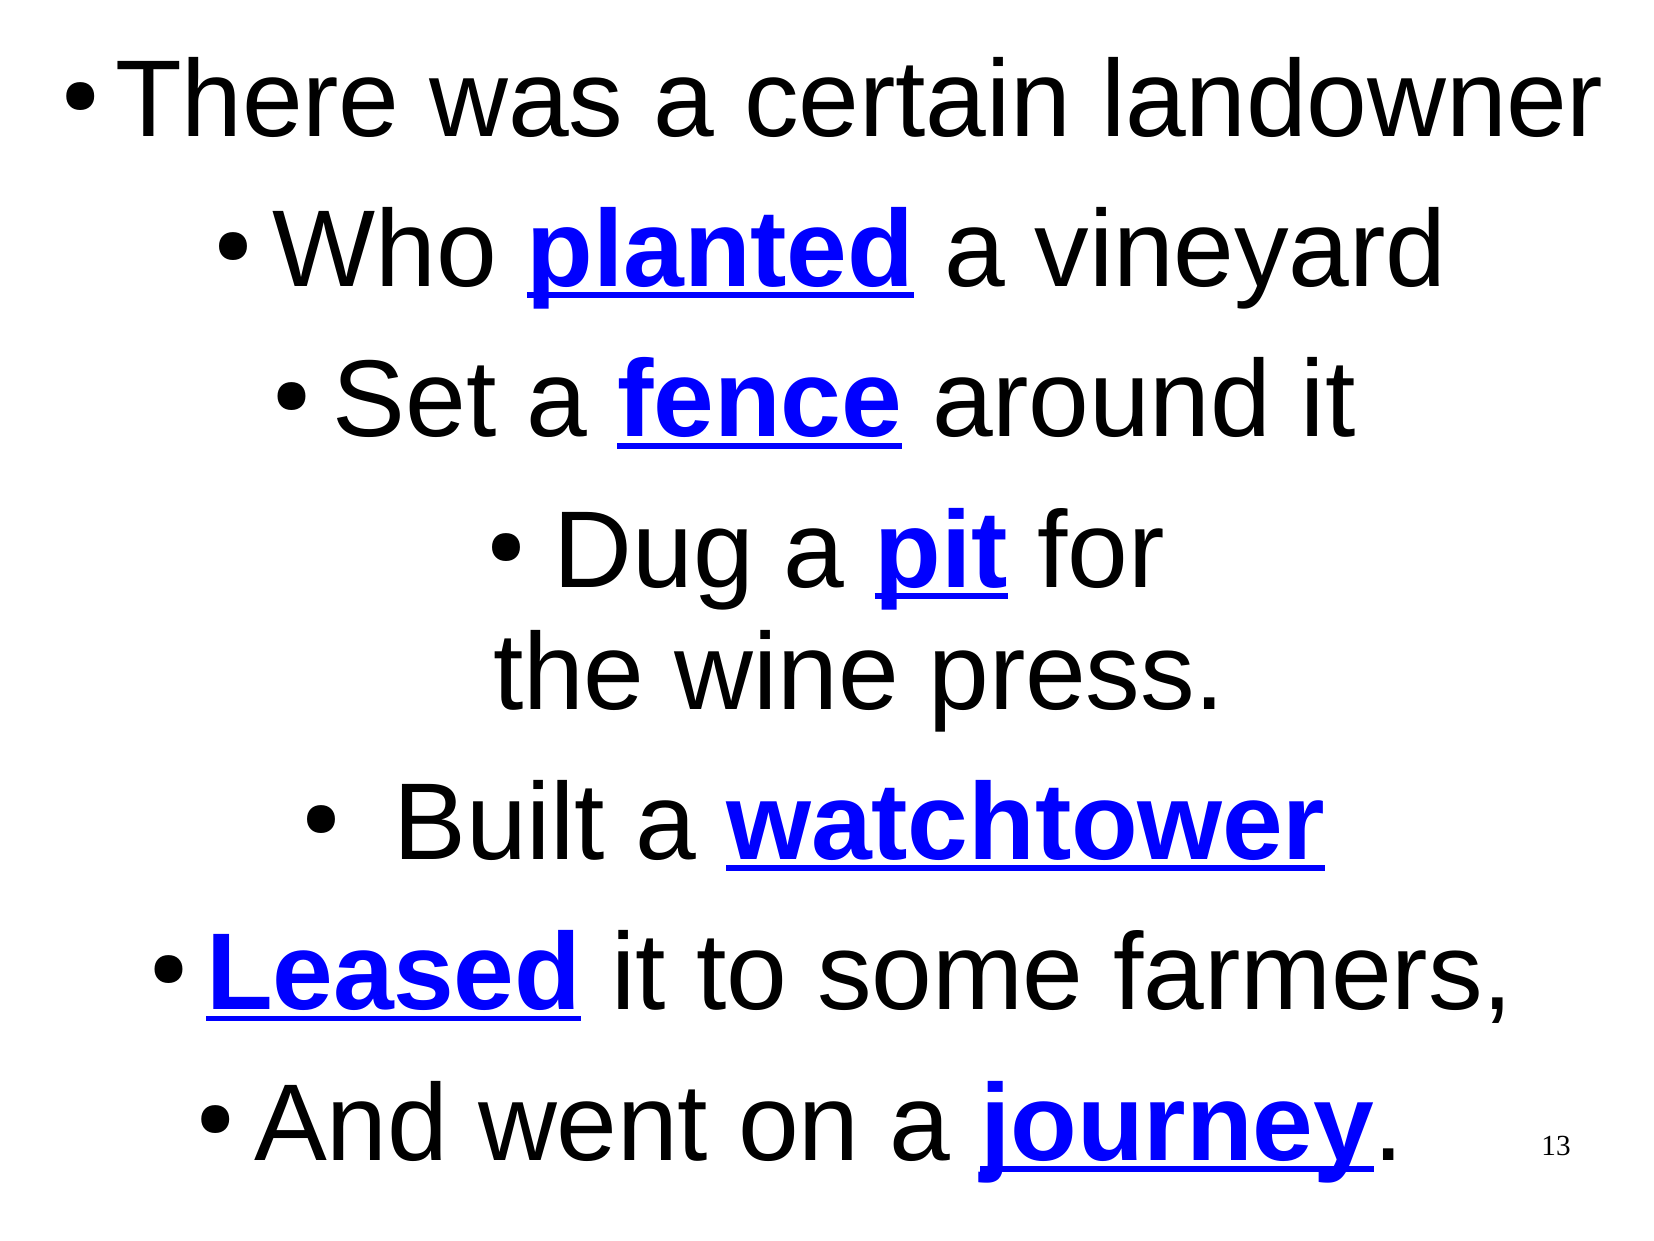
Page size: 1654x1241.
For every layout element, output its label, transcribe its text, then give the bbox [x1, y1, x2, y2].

list There was a certain landowner Who planted a vineyard Set a fence around it Dug a pit for the wine press. Built a watchtower Leased it to some farmers, And went on a journey. [37, 37, 1613, 1201]
